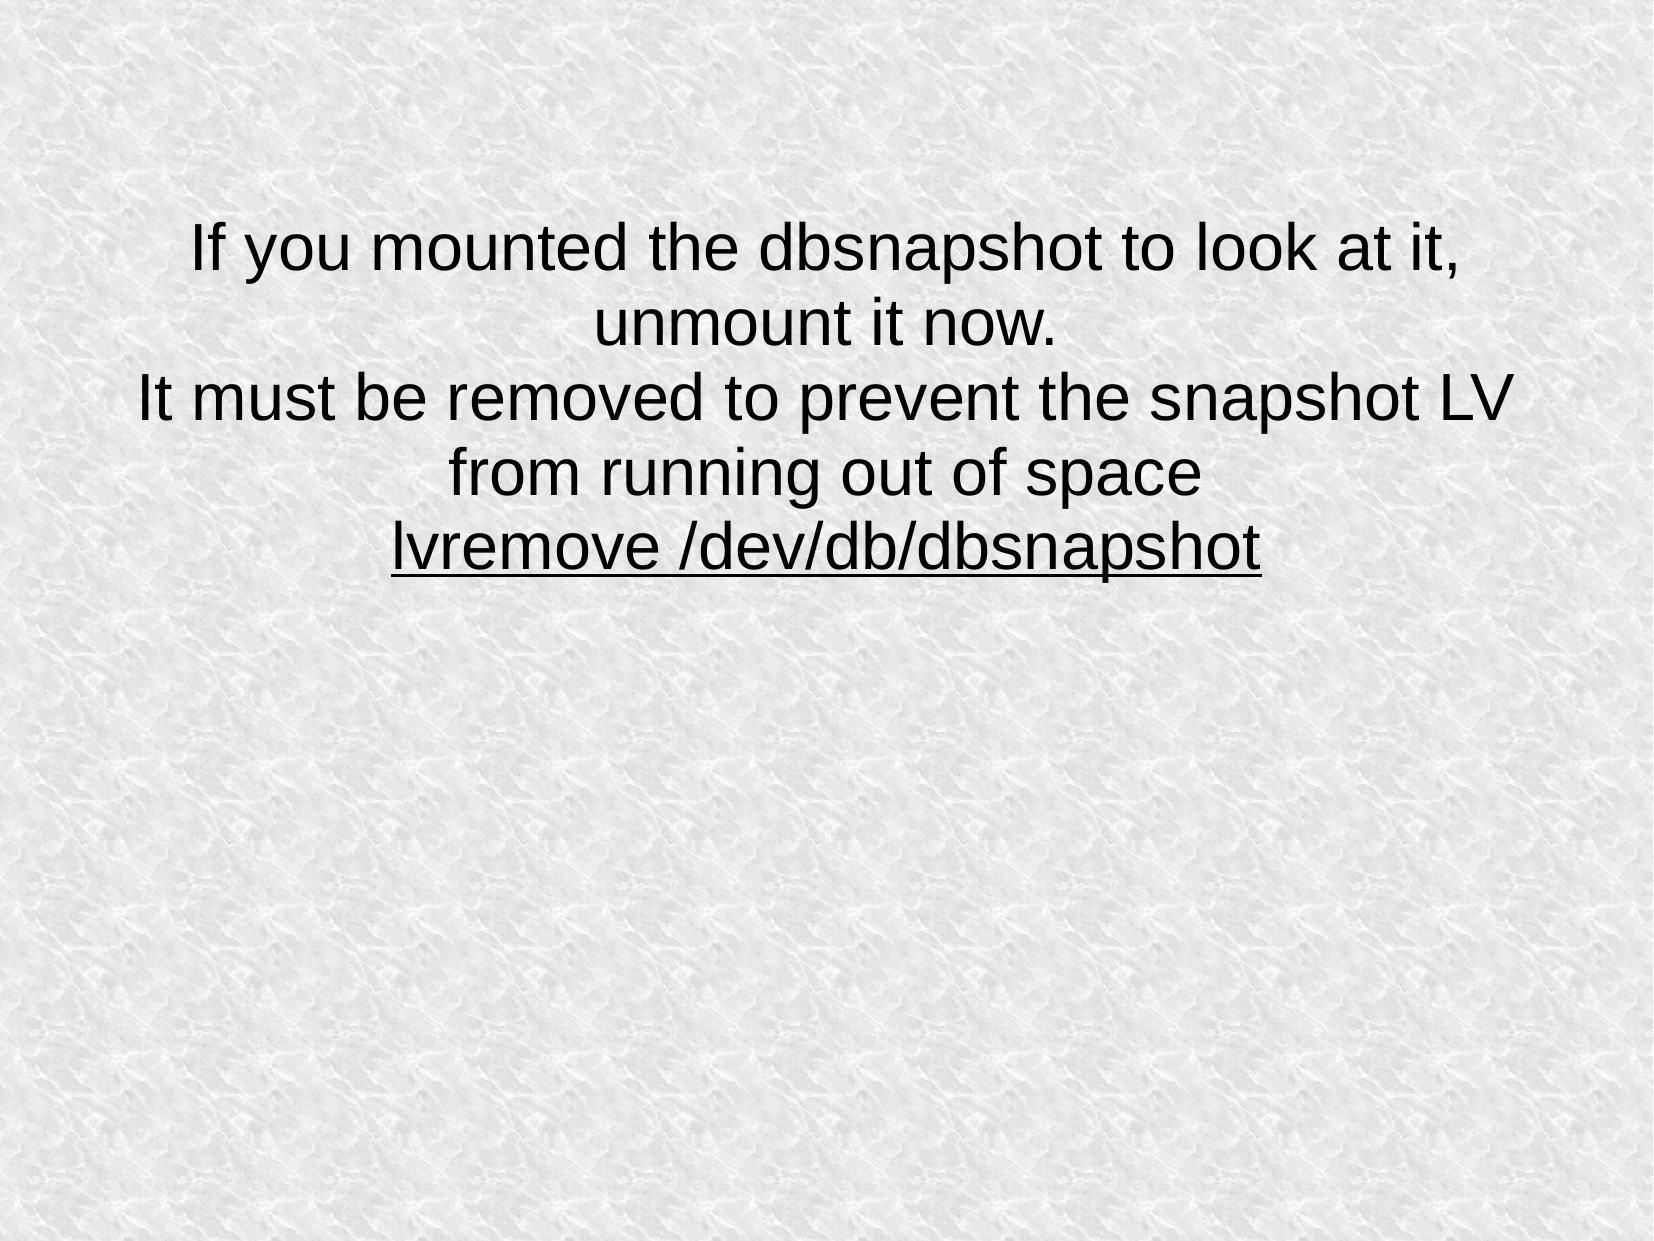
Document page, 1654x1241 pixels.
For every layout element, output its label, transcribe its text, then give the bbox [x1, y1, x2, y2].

picture [0, 0, 1654, 1241]
subtitle If you mounted the dbsnapshot to look at it, unmount it now. It must be removed to prevent the snapshot LV from running out of space lvremove /dev/db/dbsnapshot [82, 37, 1571, 758]
